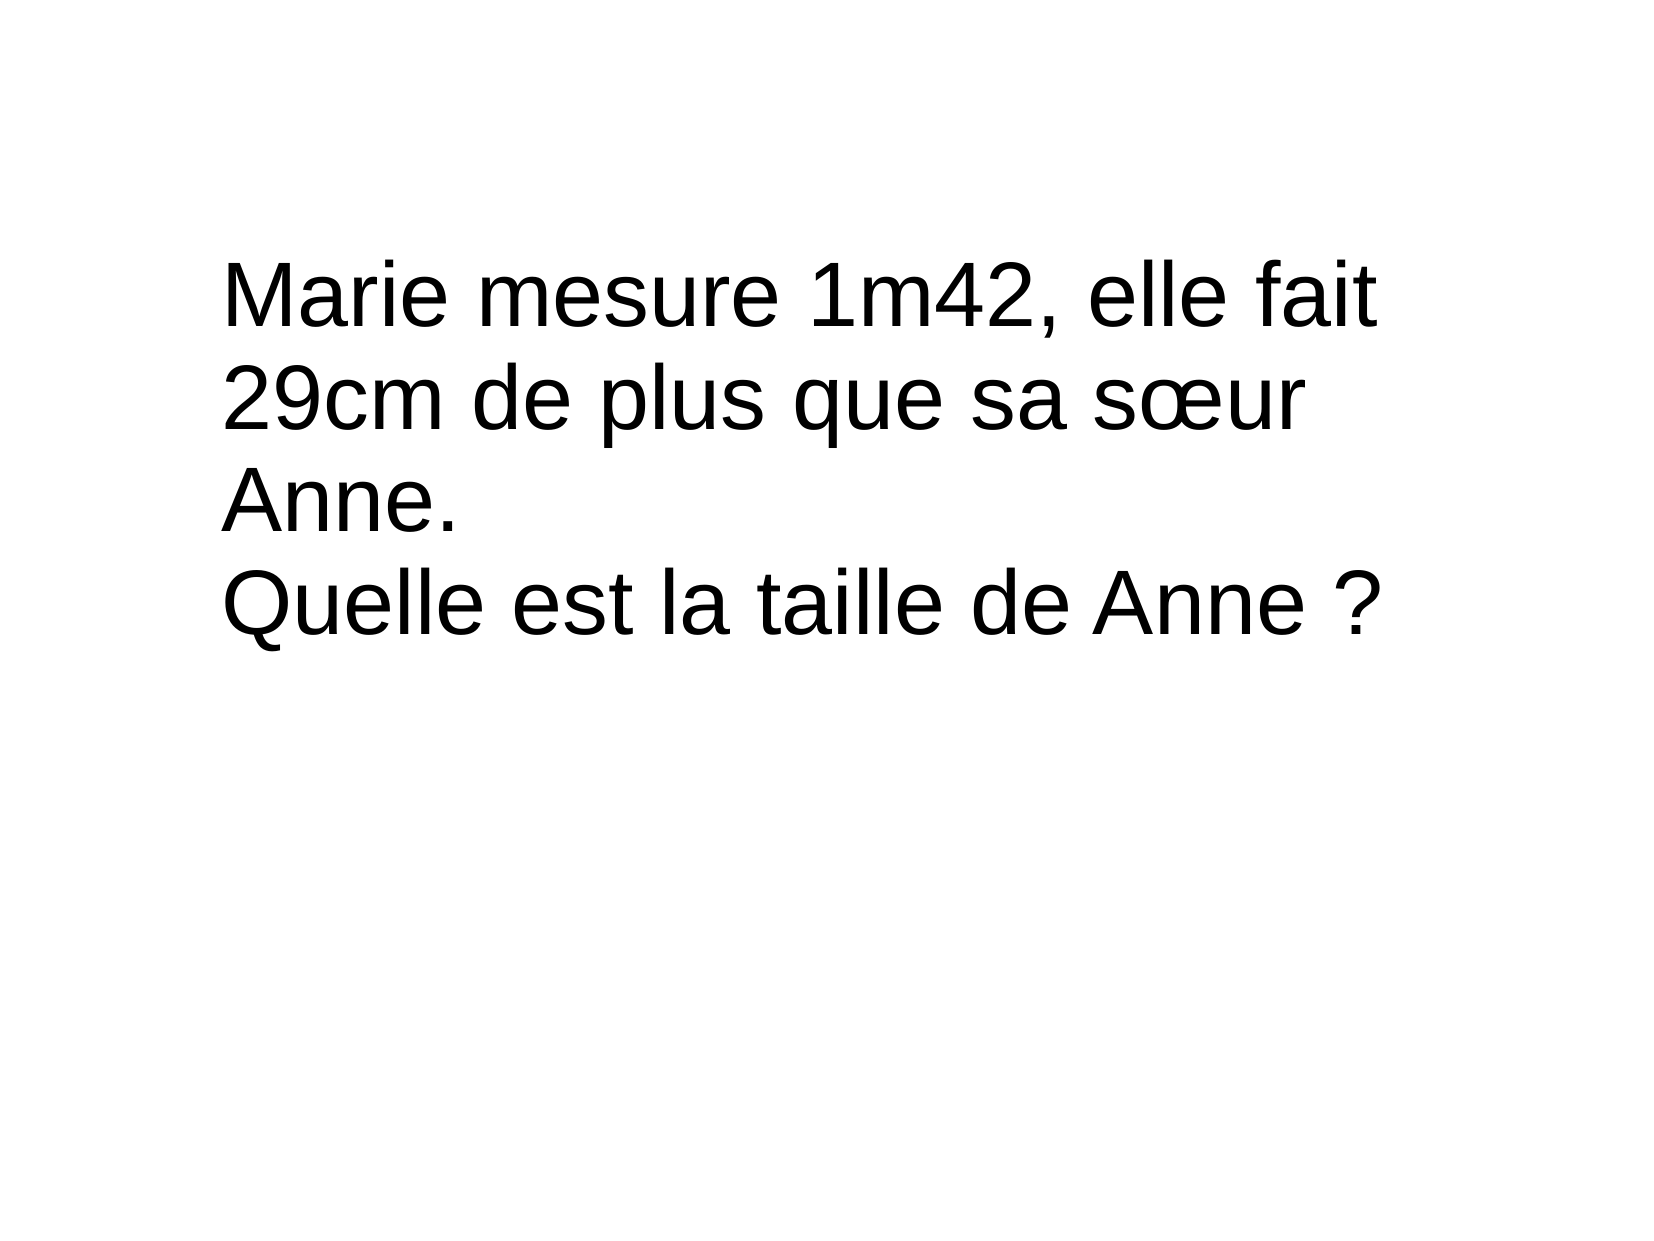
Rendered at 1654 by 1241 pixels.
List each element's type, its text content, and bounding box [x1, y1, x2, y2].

text_box Marie mesure 1m42, elle fait 29cm de plus que sa sœur Anne. Quelle est la taille de Anne ? [206, 236, 1477, 662]
